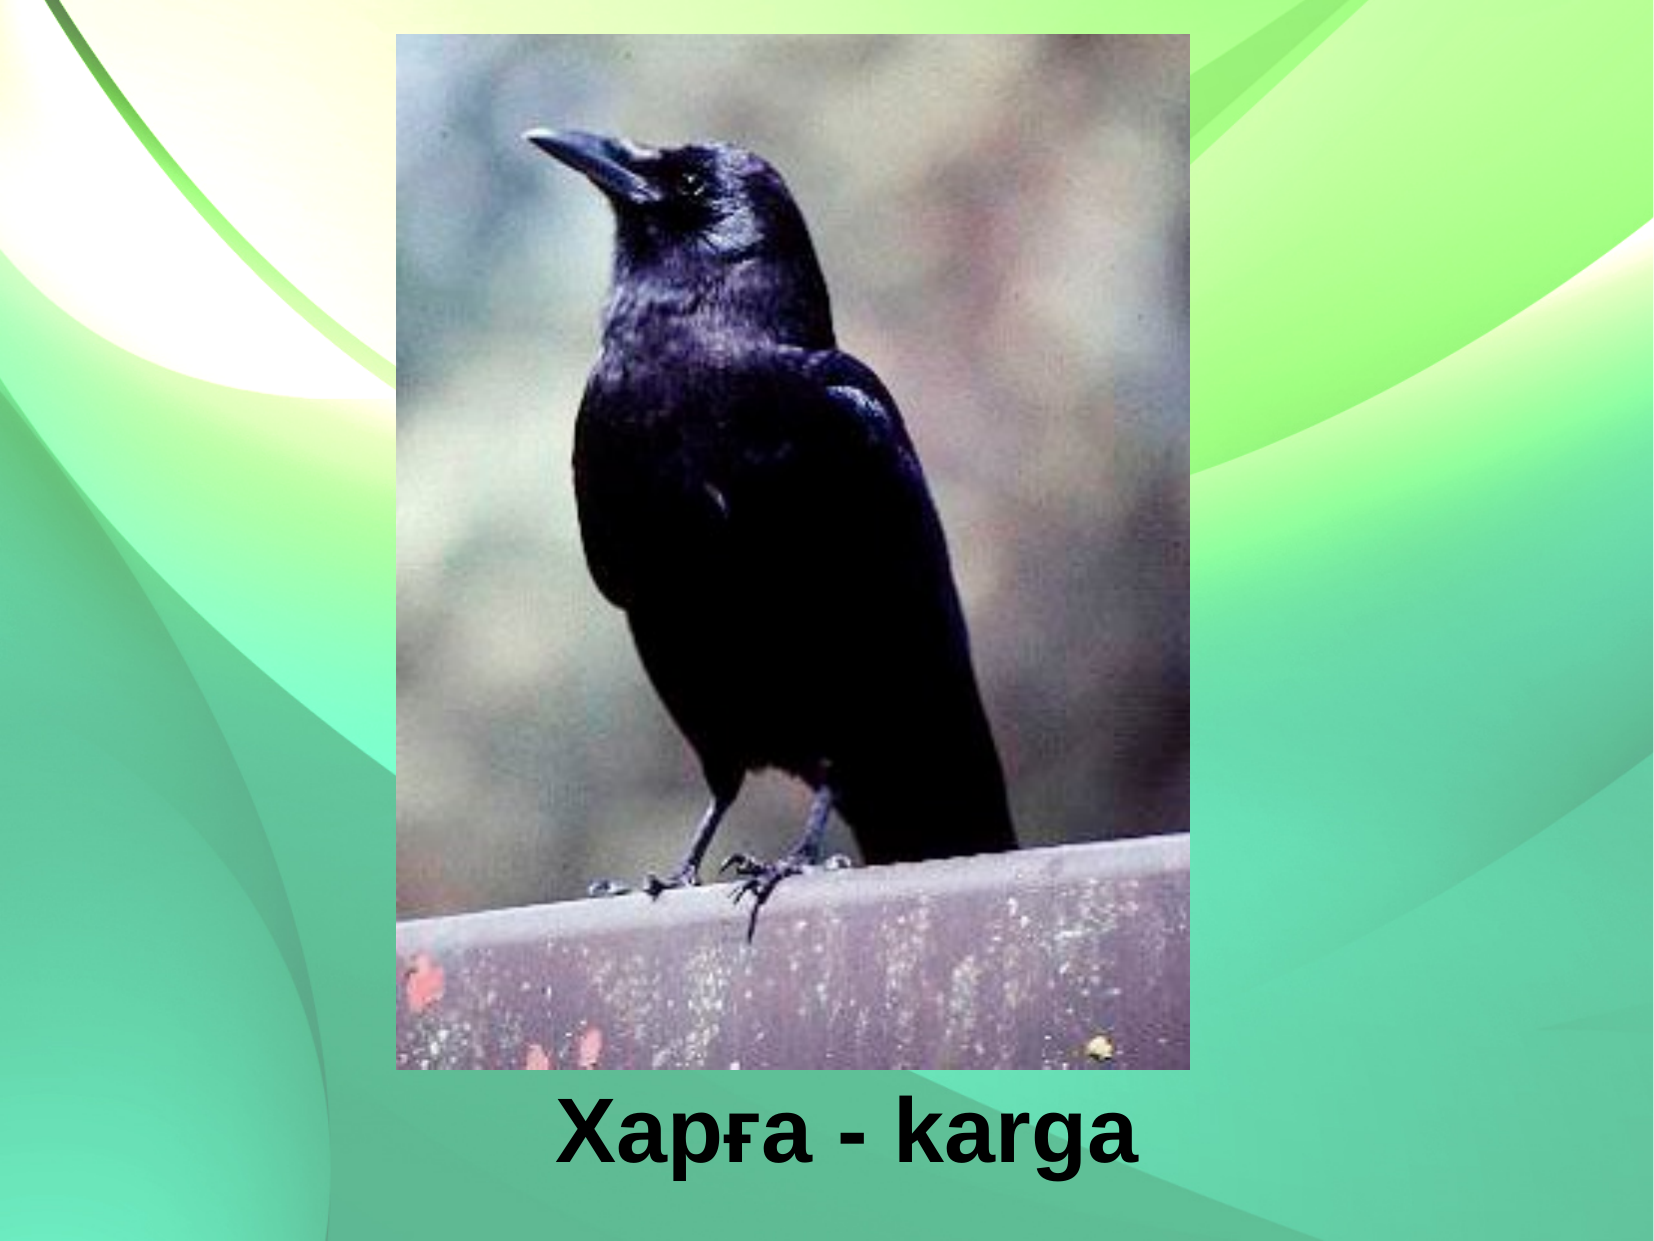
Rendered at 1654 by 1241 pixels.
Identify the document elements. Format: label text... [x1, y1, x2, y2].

picture [0, 0, 1654, 1241]
list Харға - karga [357, 1062, 1337, 1186]
